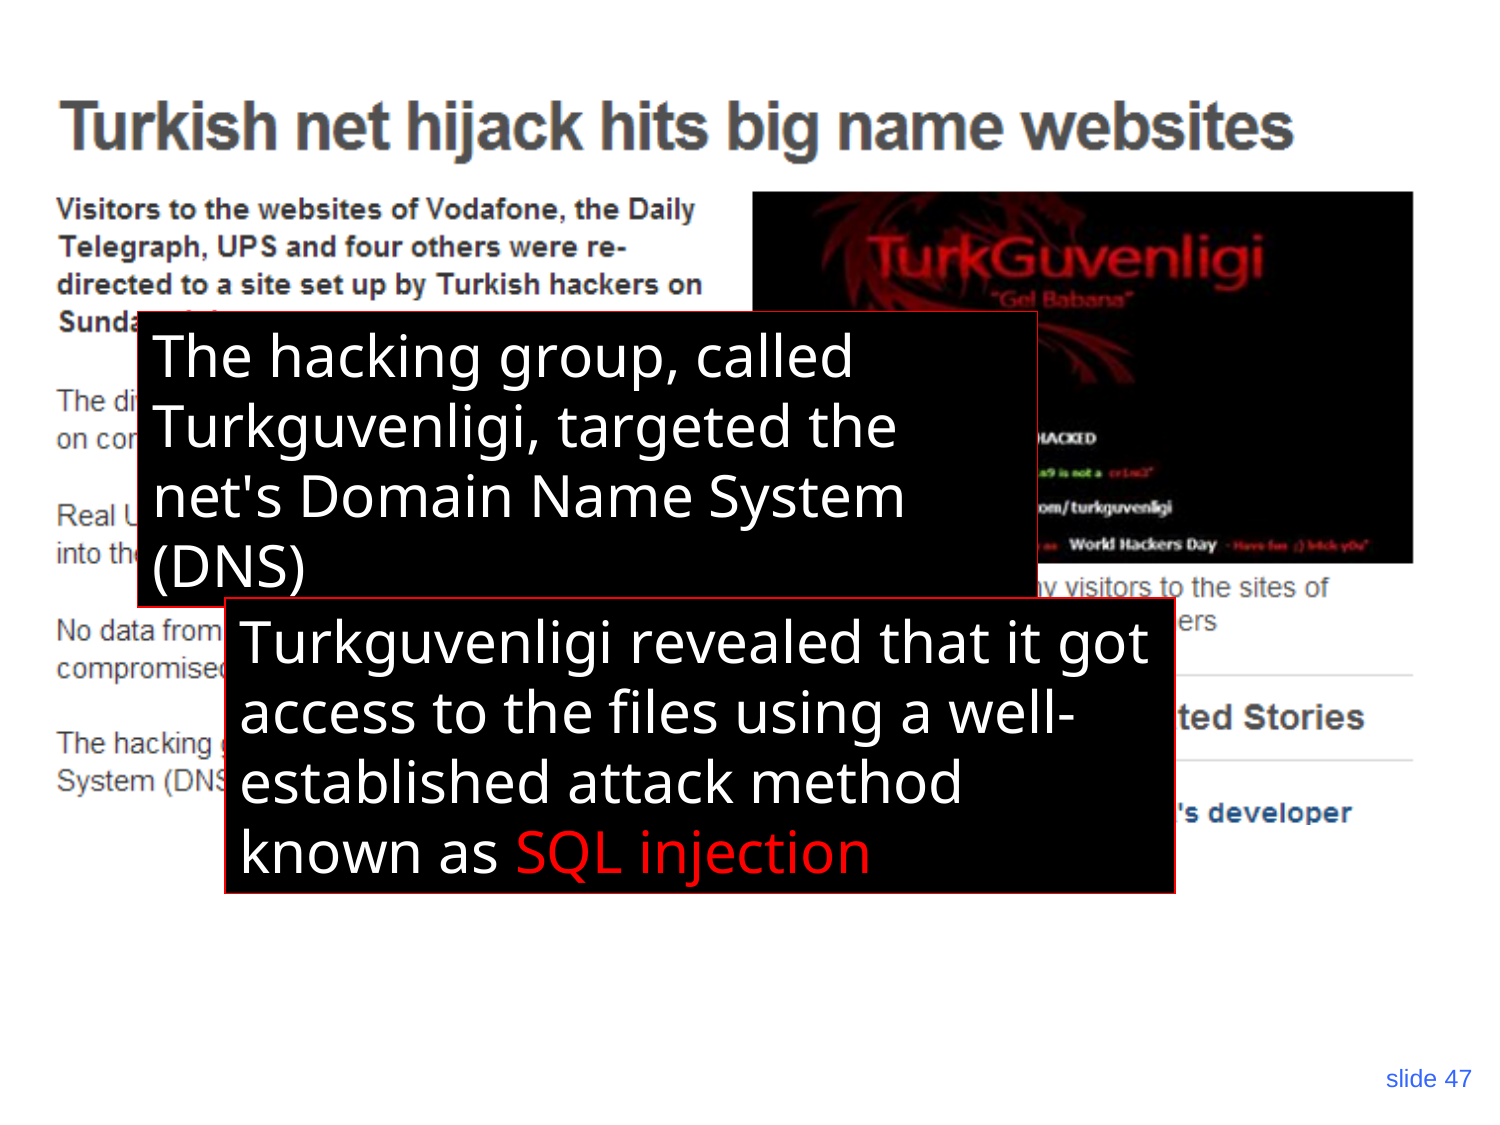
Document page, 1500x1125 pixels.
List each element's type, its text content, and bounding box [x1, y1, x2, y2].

text_box Turkguvenligi revealed that it got access to the files using a well-established attack method known as SQL injection [224, 597, 1176, 894]
text_box slide <number> [1174, 1025, 1488, 1101]
picture [37, 50, 1430, 826]
text_box The hacking group, called Turkguvenligi, targeted the net's Domain Name System (DNS) [137, 311, 1038, 607]
